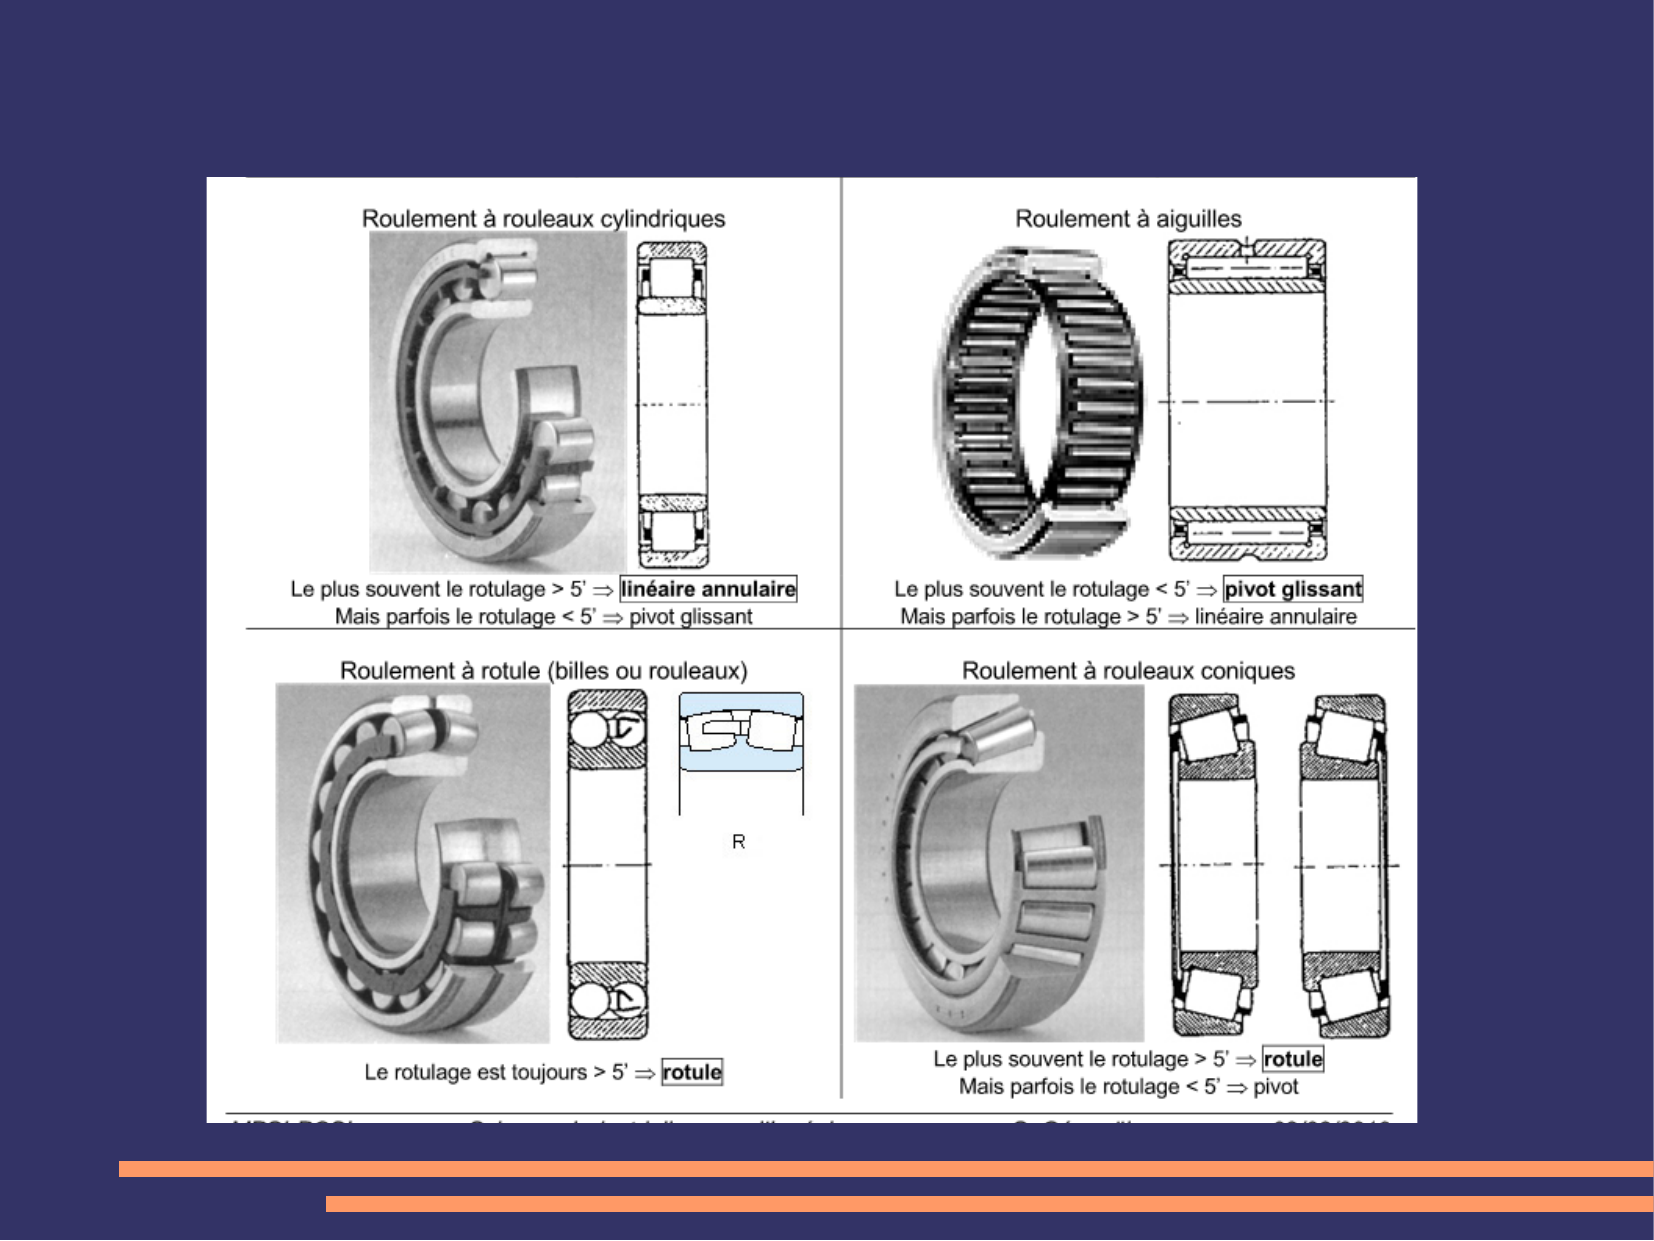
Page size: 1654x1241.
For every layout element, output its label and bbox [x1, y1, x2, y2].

picture [206, 177, 1418, 1123]
